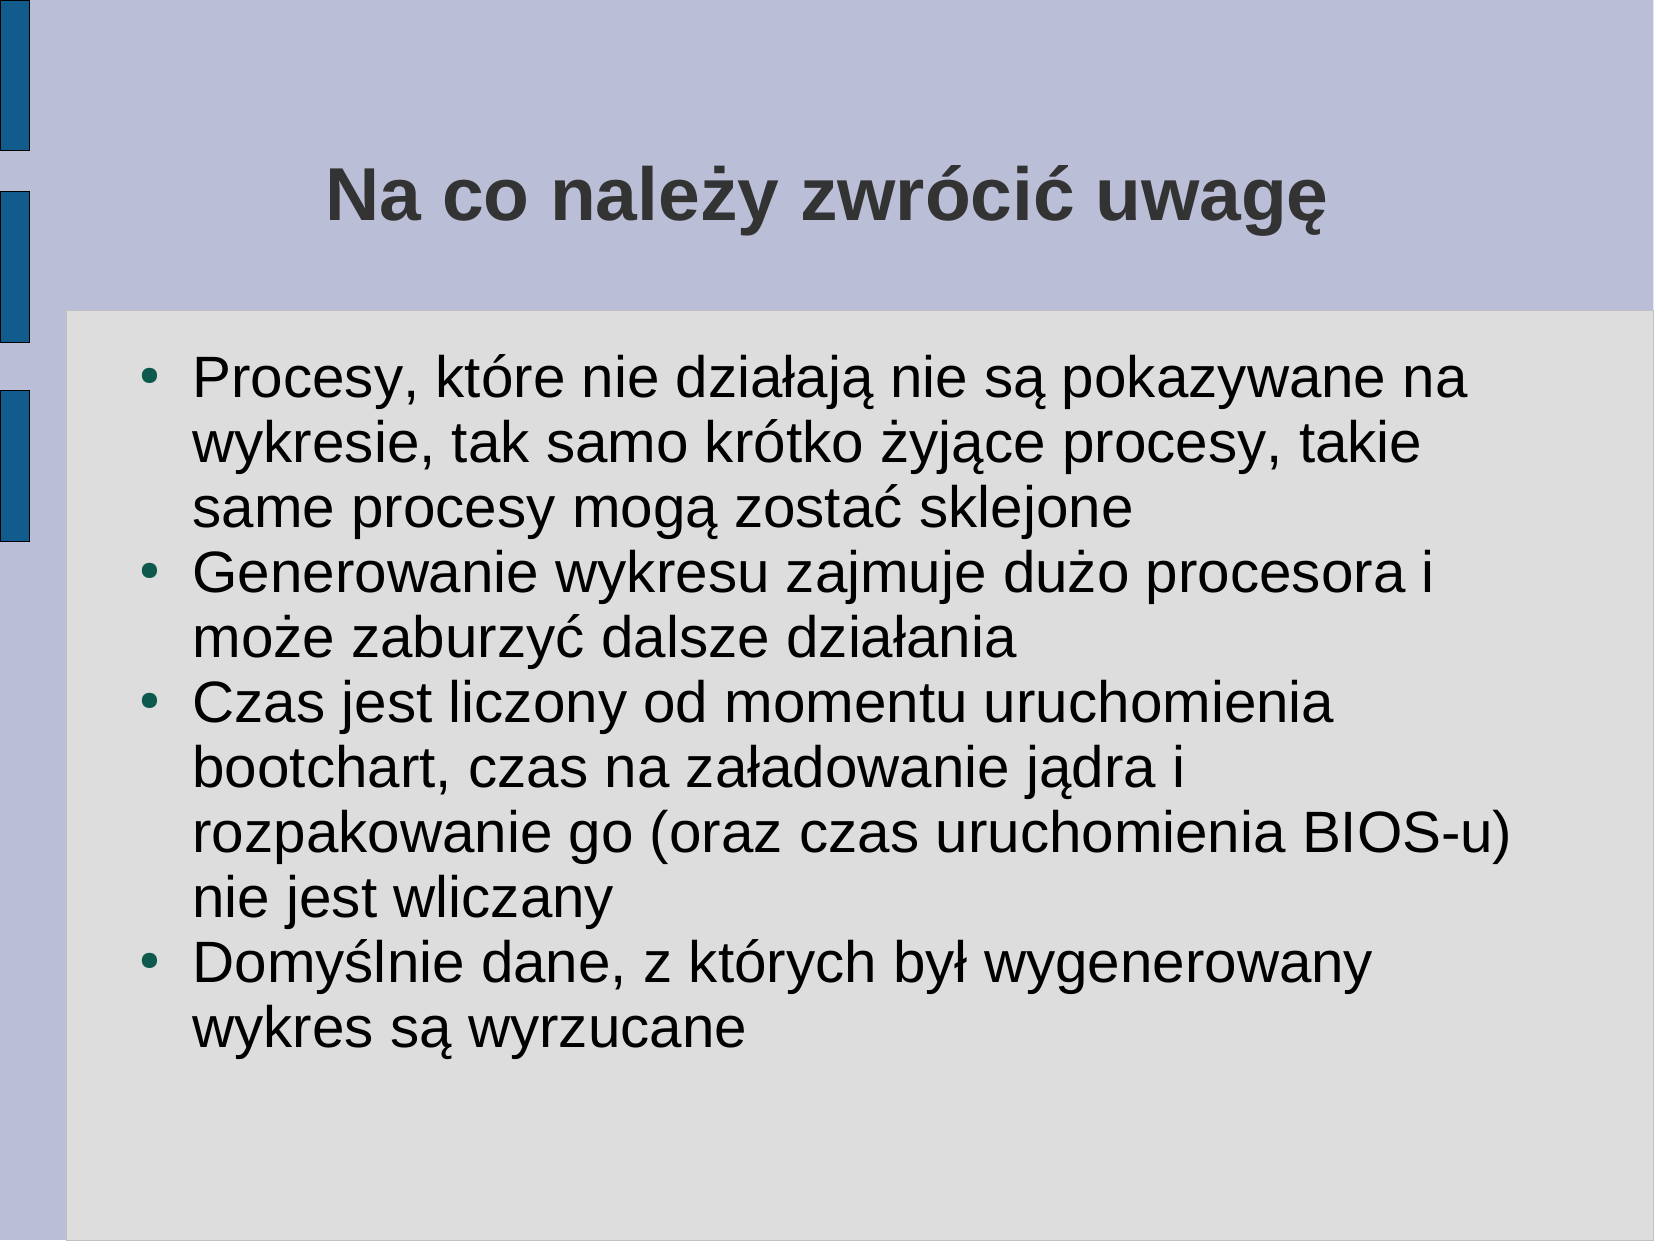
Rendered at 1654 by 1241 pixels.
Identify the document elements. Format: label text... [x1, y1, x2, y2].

title Na co należy zwrócić uwagę [121, 91, 1534, 299]
list Procesy, które nie działają nie są pokazywane na wykresie, tak samo krótko żyjące procesy, takie same procesy mogą zostać sklejone Generowanie wykresu zajmuje dużo procesora i może zaburzyć dalsze działania Czas jest liczony od momentu uruchomienia bootchart, czas na załadowanie jądra i rozpakowanie go (oraz czas uruchomienia BIOS-u) nie jest wliczany Domyślnie dane, z których był wygenerowany wykres są wyrzucane [121, 344, 1534, 1143]
